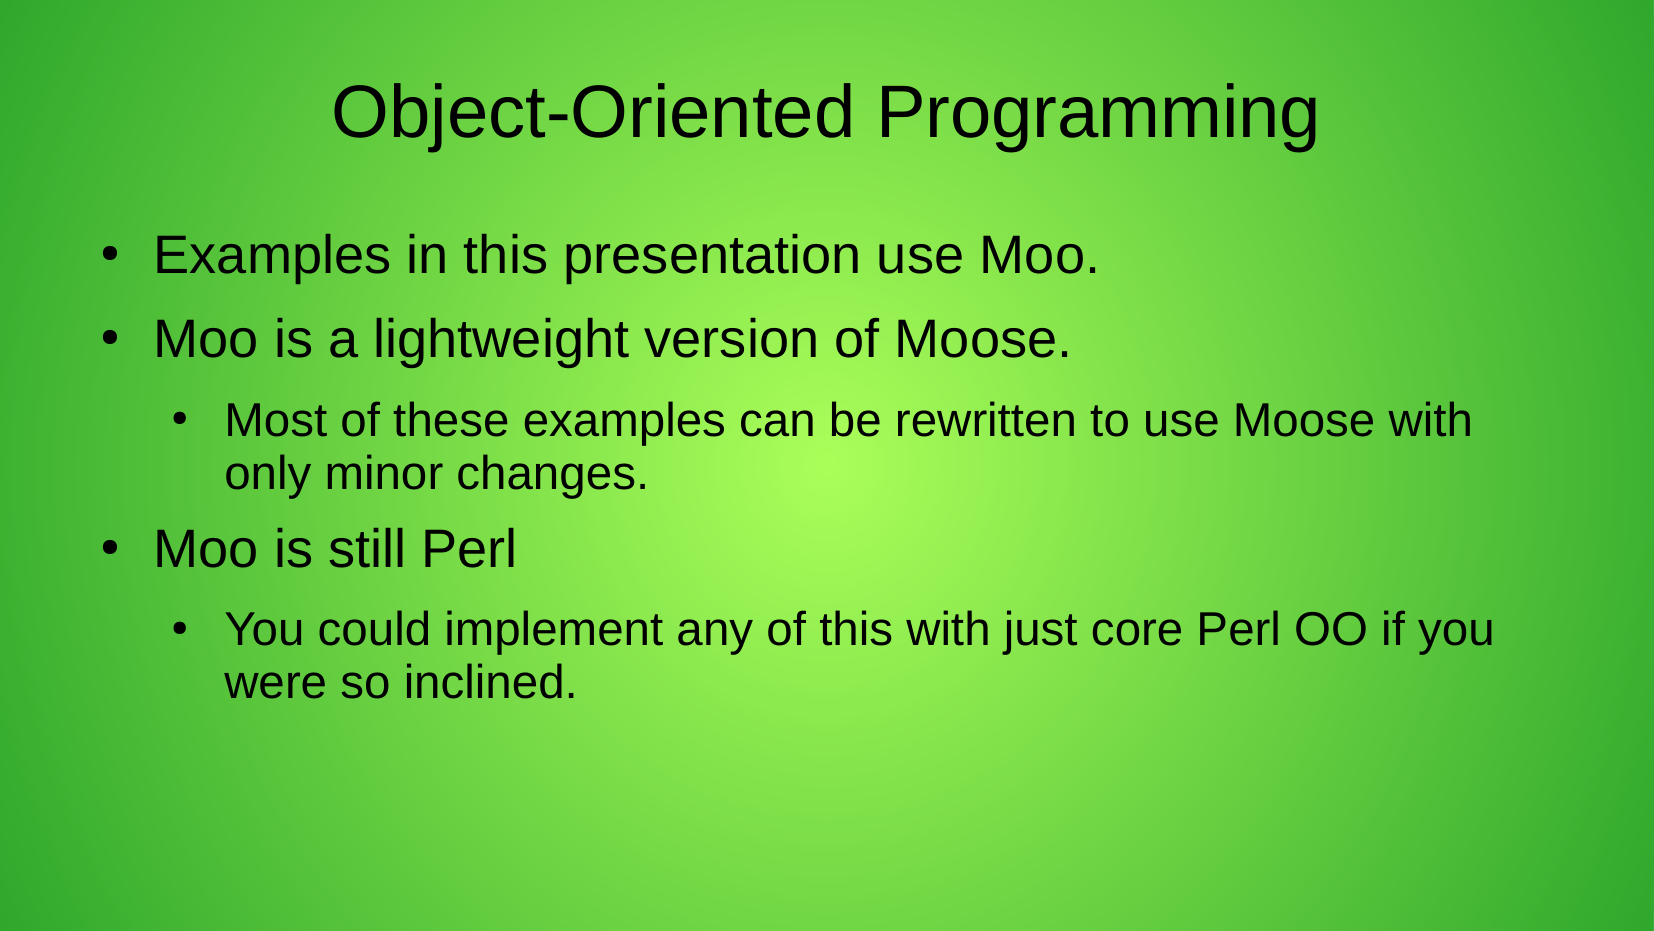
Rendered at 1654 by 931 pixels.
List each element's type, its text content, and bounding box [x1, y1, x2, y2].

list Examples in this presentation use Moo. Moo is a lightweight version of Moose. Most of these examples can be rewritten to use Moose with only minor changes. Moo is still Perl You could implement any of this with just core Perl OO if you were so inclined. [82, 224, 1571, 764]
title Object-Oriented Programming [82, 35, 1571, 189]
